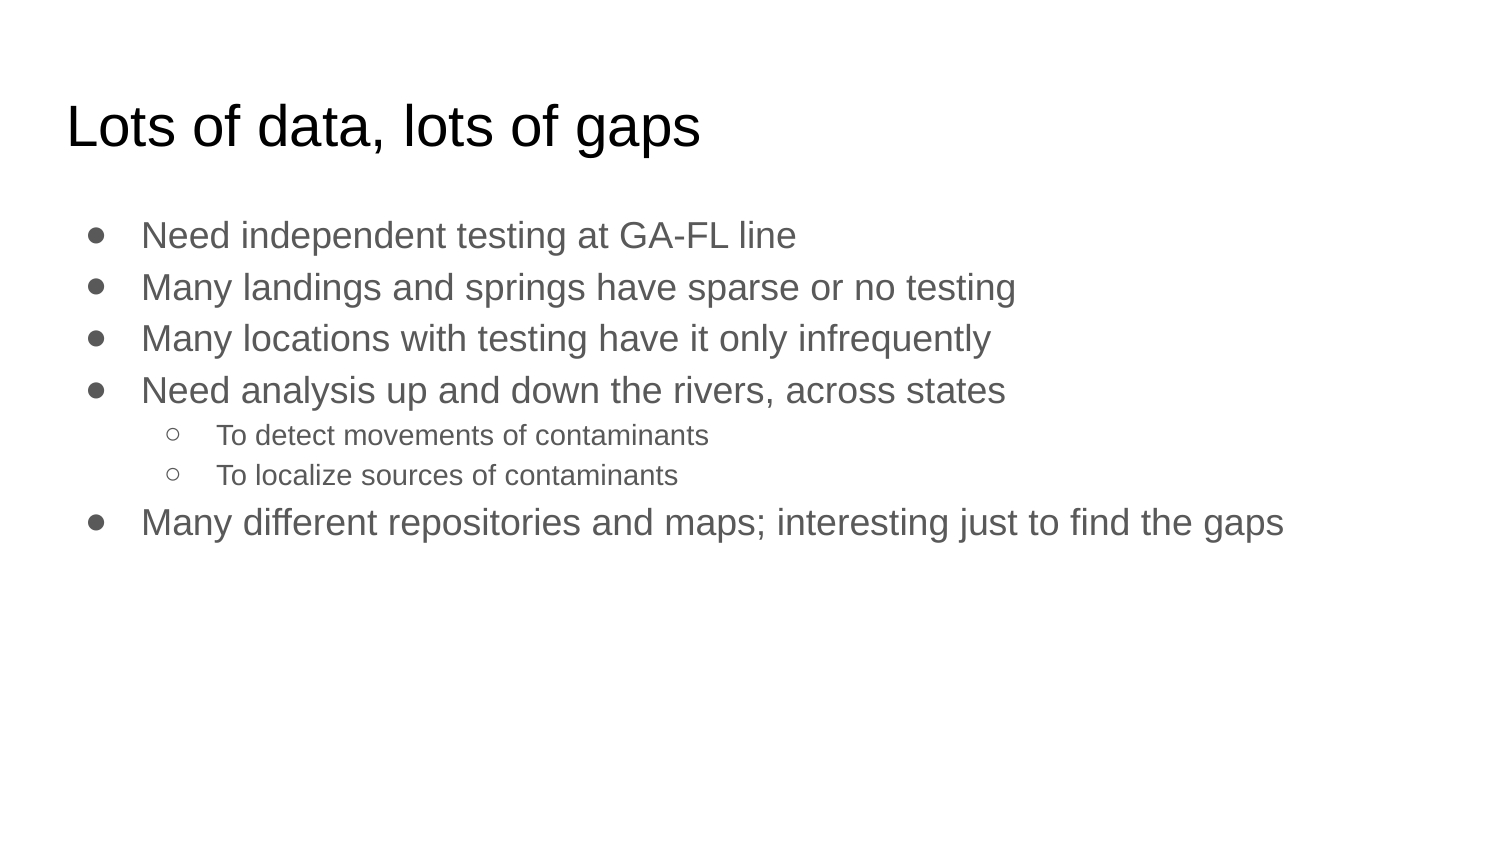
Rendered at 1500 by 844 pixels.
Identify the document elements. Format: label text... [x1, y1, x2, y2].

title Lots of data, lots of gaps [51, 72, 1449, 167]
list Need independent testing at GA-FL line Many landings and springs have sparse or no testing Many locations with testing have it only infrequently Need analysis up and down the rivers, across states To detect movements of contaminants To localize sources of contaminants Many different repositories and maps; interesting just to find the gaps [51, 189, 1449, 750]
